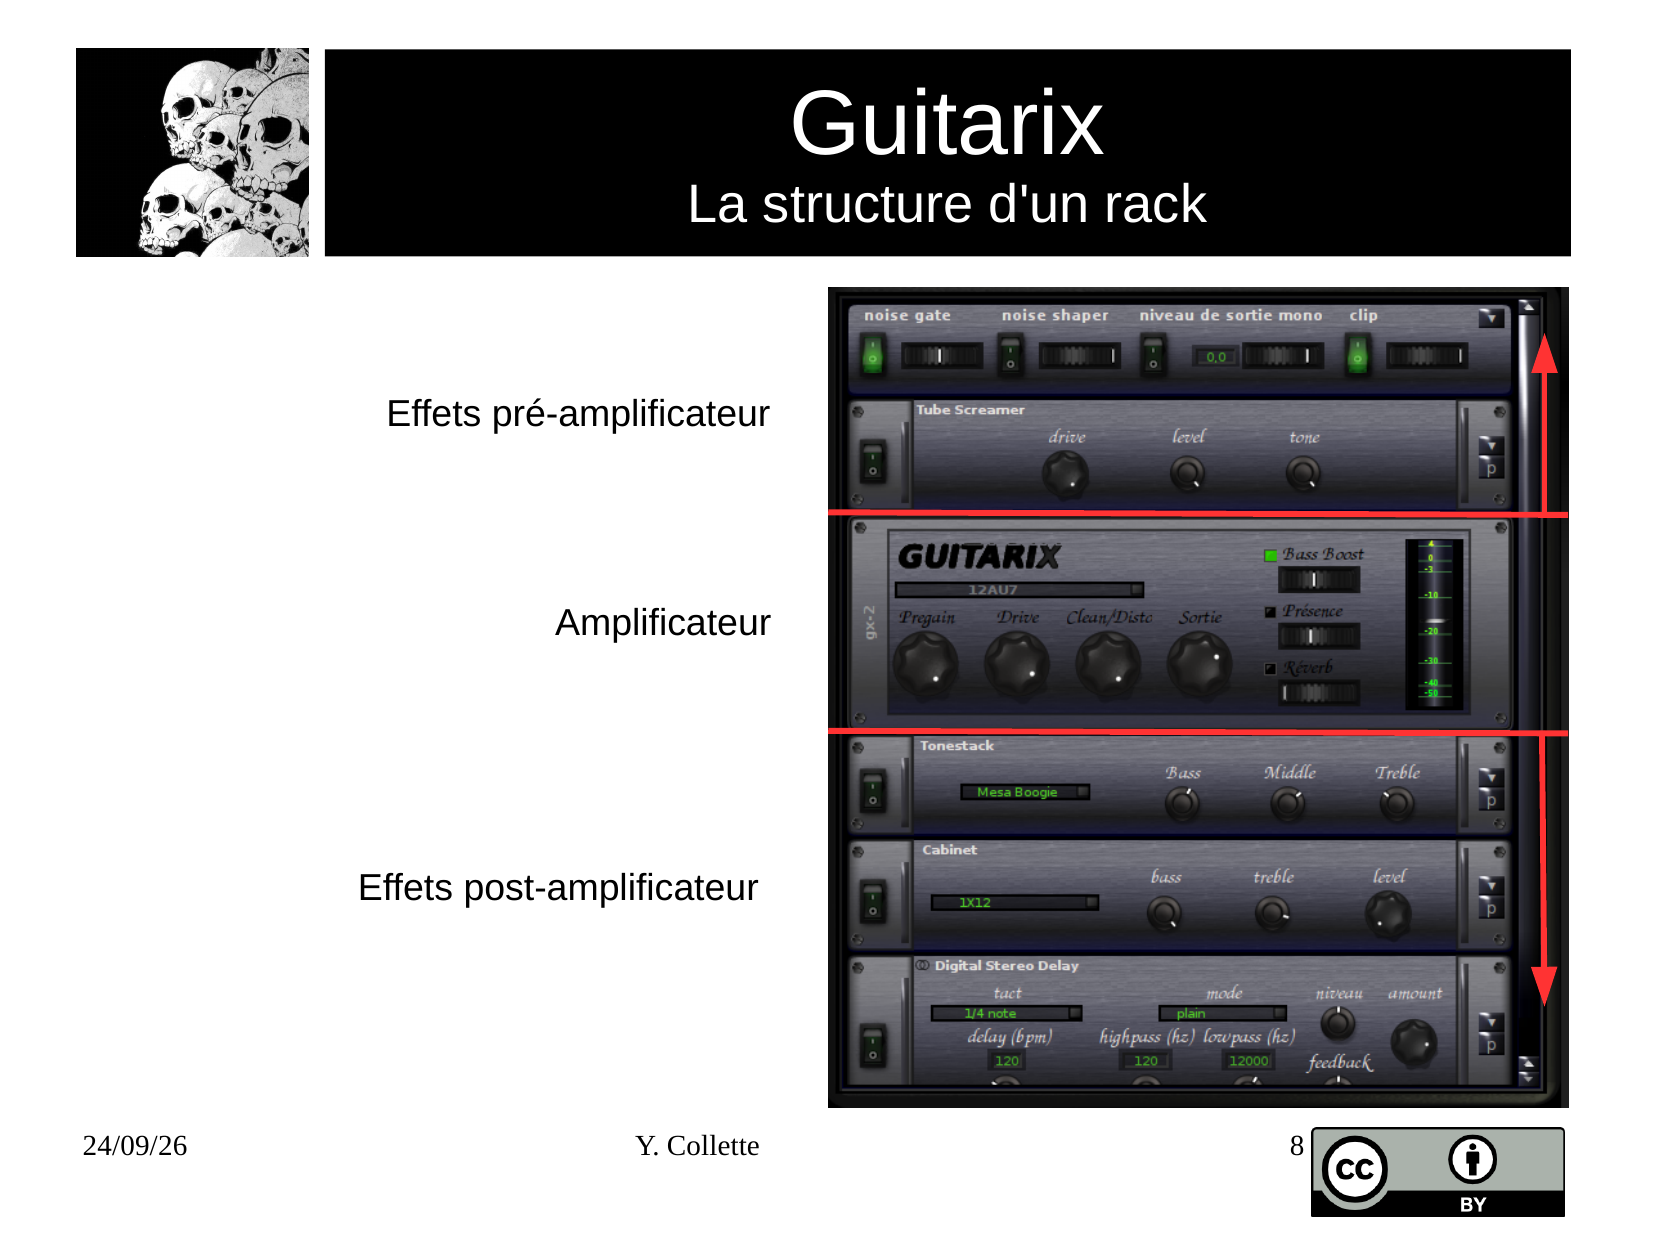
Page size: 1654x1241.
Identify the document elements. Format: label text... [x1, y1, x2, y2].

text_box Amplificateur [540, 593, 795, 651]
title Guitarix La structure d'un rack [324, 49, 1571, 257]
picture [76, 48, 309, 257]
text_box Effets pré-amplificateur [371, 384, 800, 442]
picture [828, 734, 1569, 1108]
text_box Effets post-amplificateur [343, 859, 797, 923]
picture [828, 516, 1569, 730]
picture [1311, 1127, 1565, 1217]
picture [828, 287, 1569, 511]
